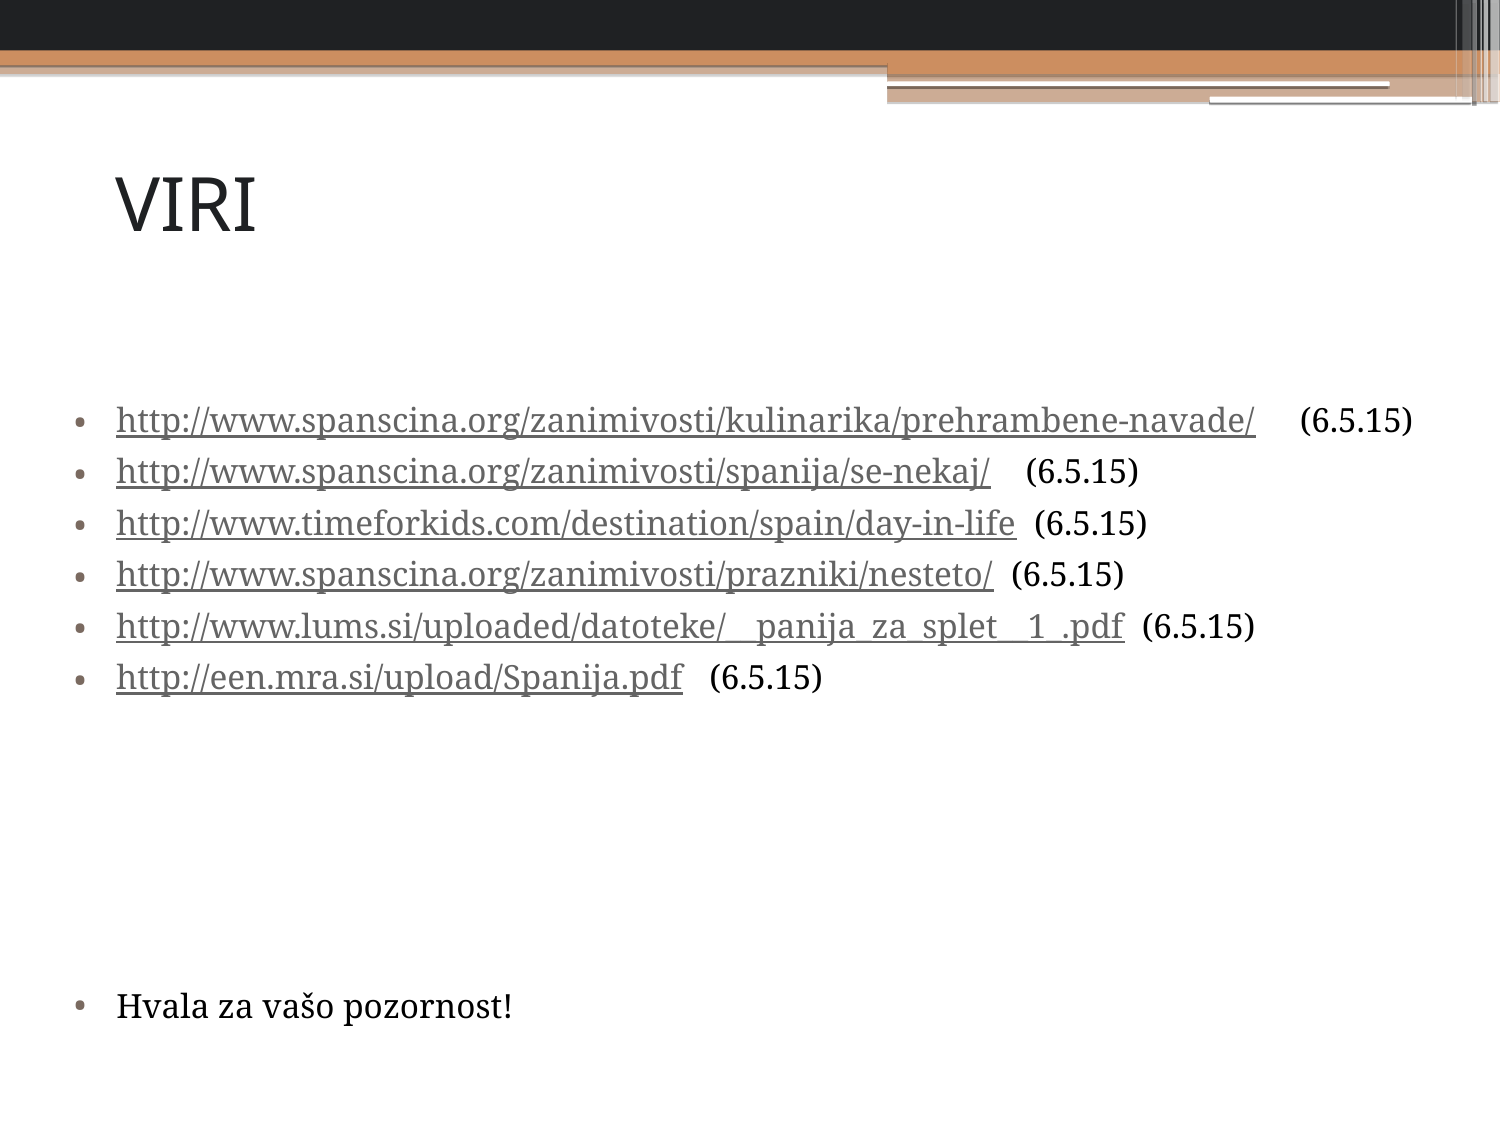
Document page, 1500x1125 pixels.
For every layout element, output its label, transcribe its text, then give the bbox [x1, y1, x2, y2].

title VIRI [100, 113, 1451, 289]
list http://www.spanscina.org/zanimivosti/kulinarika/prehrambene-navade/ (6.5.15) http://www.spanscina.org/zanimivosti/spanija/se-nekaj/ (6.5.15) http://www.timeforkids.com/destination/spain/day-in-life (6.5.15) http://www.spanscina.org/zanimivosti/prazniki/nesteto/ (6.5.15) http://www.lums.si/uploaded/datoteke/__panija_za_splet__1_.pdf (6.5.15) http://een.mra.si/upload/Spanija.pdf (6.5.15) Hvala za vašo pozornost! [41, 338, 1471, 1079]
